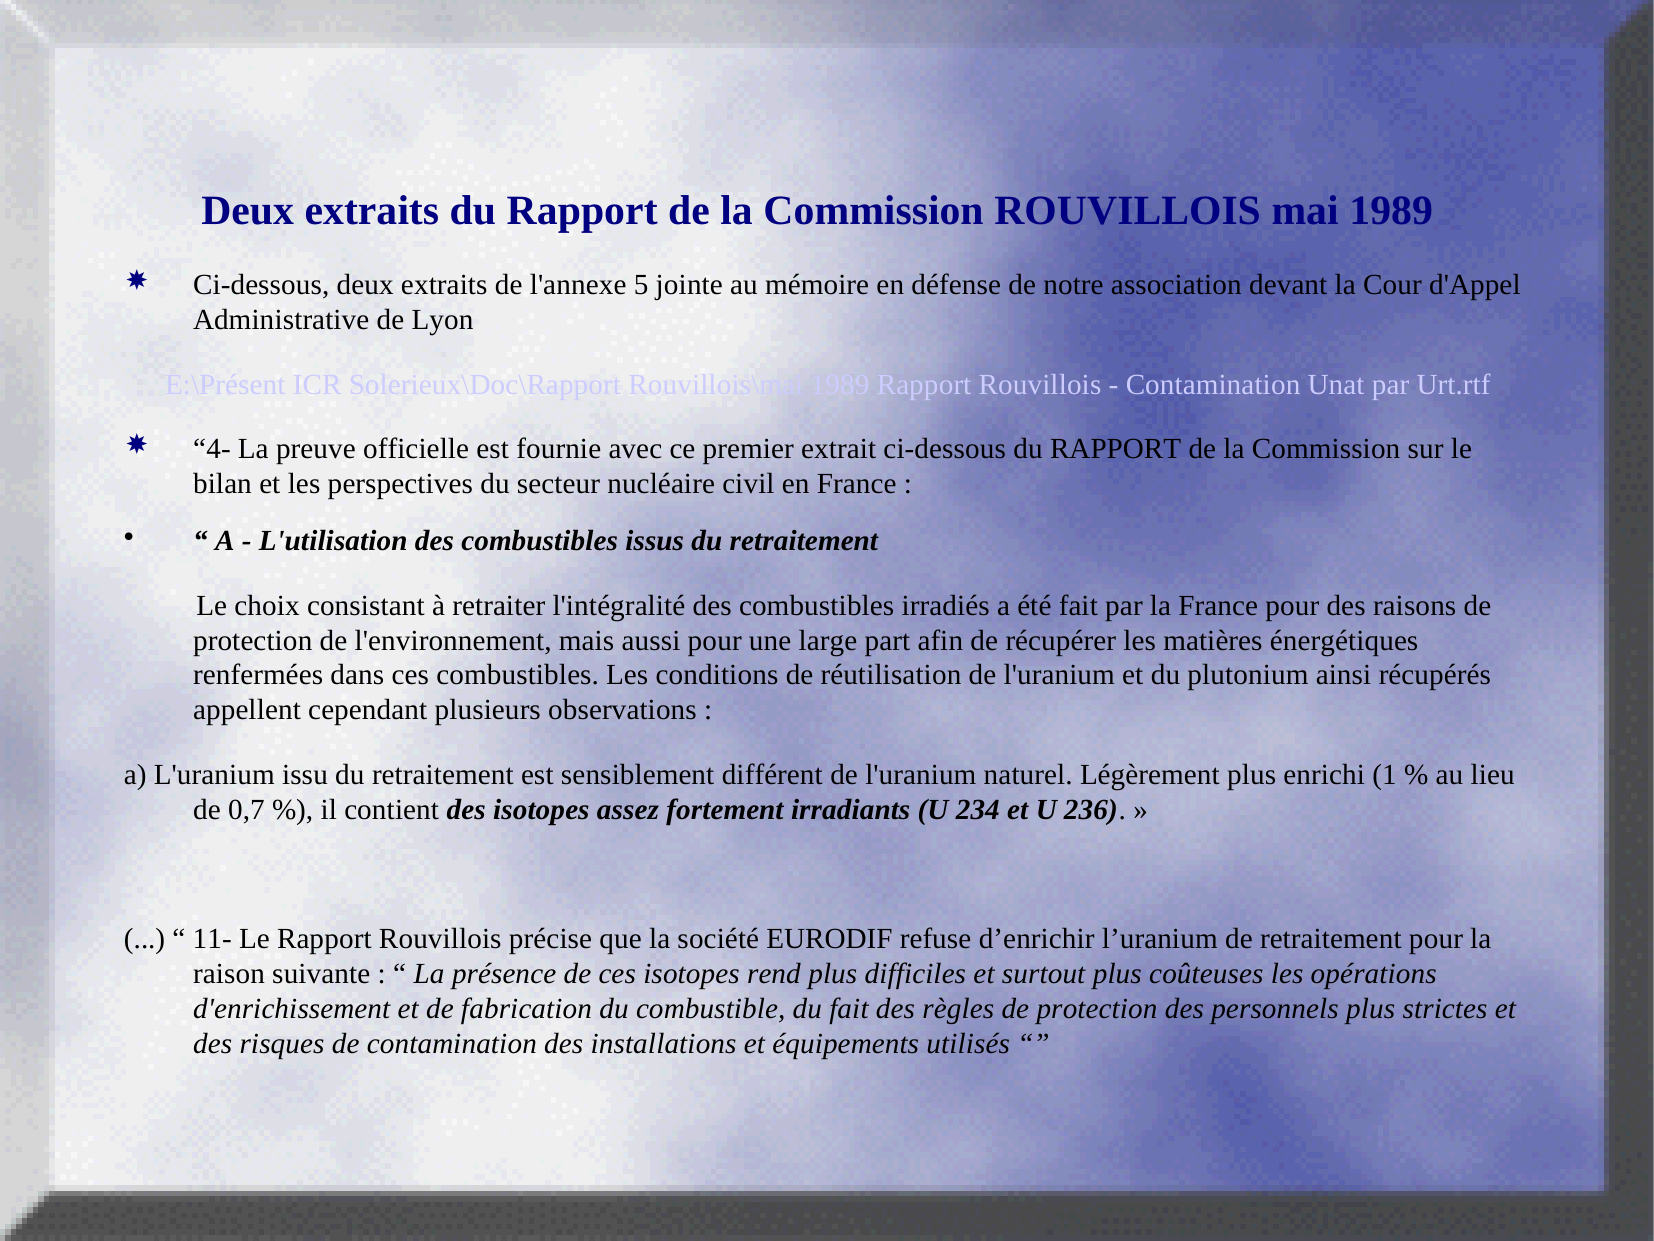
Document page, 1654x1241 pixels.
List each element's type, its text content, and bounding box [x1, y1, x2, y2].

list Ci-dessous, deux extraits de l'annexe 5 jointe au mémoire en défense de notre association devant la Cour d'Appel Administrative de Lyon E:\Présent ICR Solerieux\Doc\Rapport Rouvillois\mai 1989 Rapport Rouvillois - Contamination Unat par Urt.rtf “4- La preuve officielle est fournie avec ce premier extrait ci-dessous du RAPPORT de la Commission sur le bilan et les perspectives du secteur nucléaire civil en France : “ A - L'utilisation des combustibles issus du retraitement Le choix consistant à retraiter l'intégralité des combustibles irradiés a été fait par la France pour des raisons de protection de l'environnement, mais aussi pour une large part afin de récupérer les matières énergétiques renfermées dans ces combustibles. Les conditions de réutilisation de l'uranium et du plutonium ainsi récupérés appellent cependant plusieurs observations : a) L'uranium issu du retraitement est sensiblement différent de l'uranium naturel. Légèrement plus enrichi (1 % au lieu de 0,7 %), il contient des isotopes assez fortement irradiants (U 234 et U 236). » (...) “ 11- Le Rapport Rouvillois précise que la société EURODIF refuse d’enrichir l’uranium de retraitement pour la raison suivante : “ La présence de ces isotopes rend plus difficiles et surtout plus coûteuses les opérations d'enrichissement et de fabrication du combustible, du fait des règles de protection des personnels plus strictes et des risques de contamination des installations et équipements utilisés “” [118, 265, 1526, 1093]
title Deux extraits du Rapport de la Commission ROUVILLOIS mai 1989 [201, 113, 1539, 313]
picture [0, 0, 1654, 1241]
